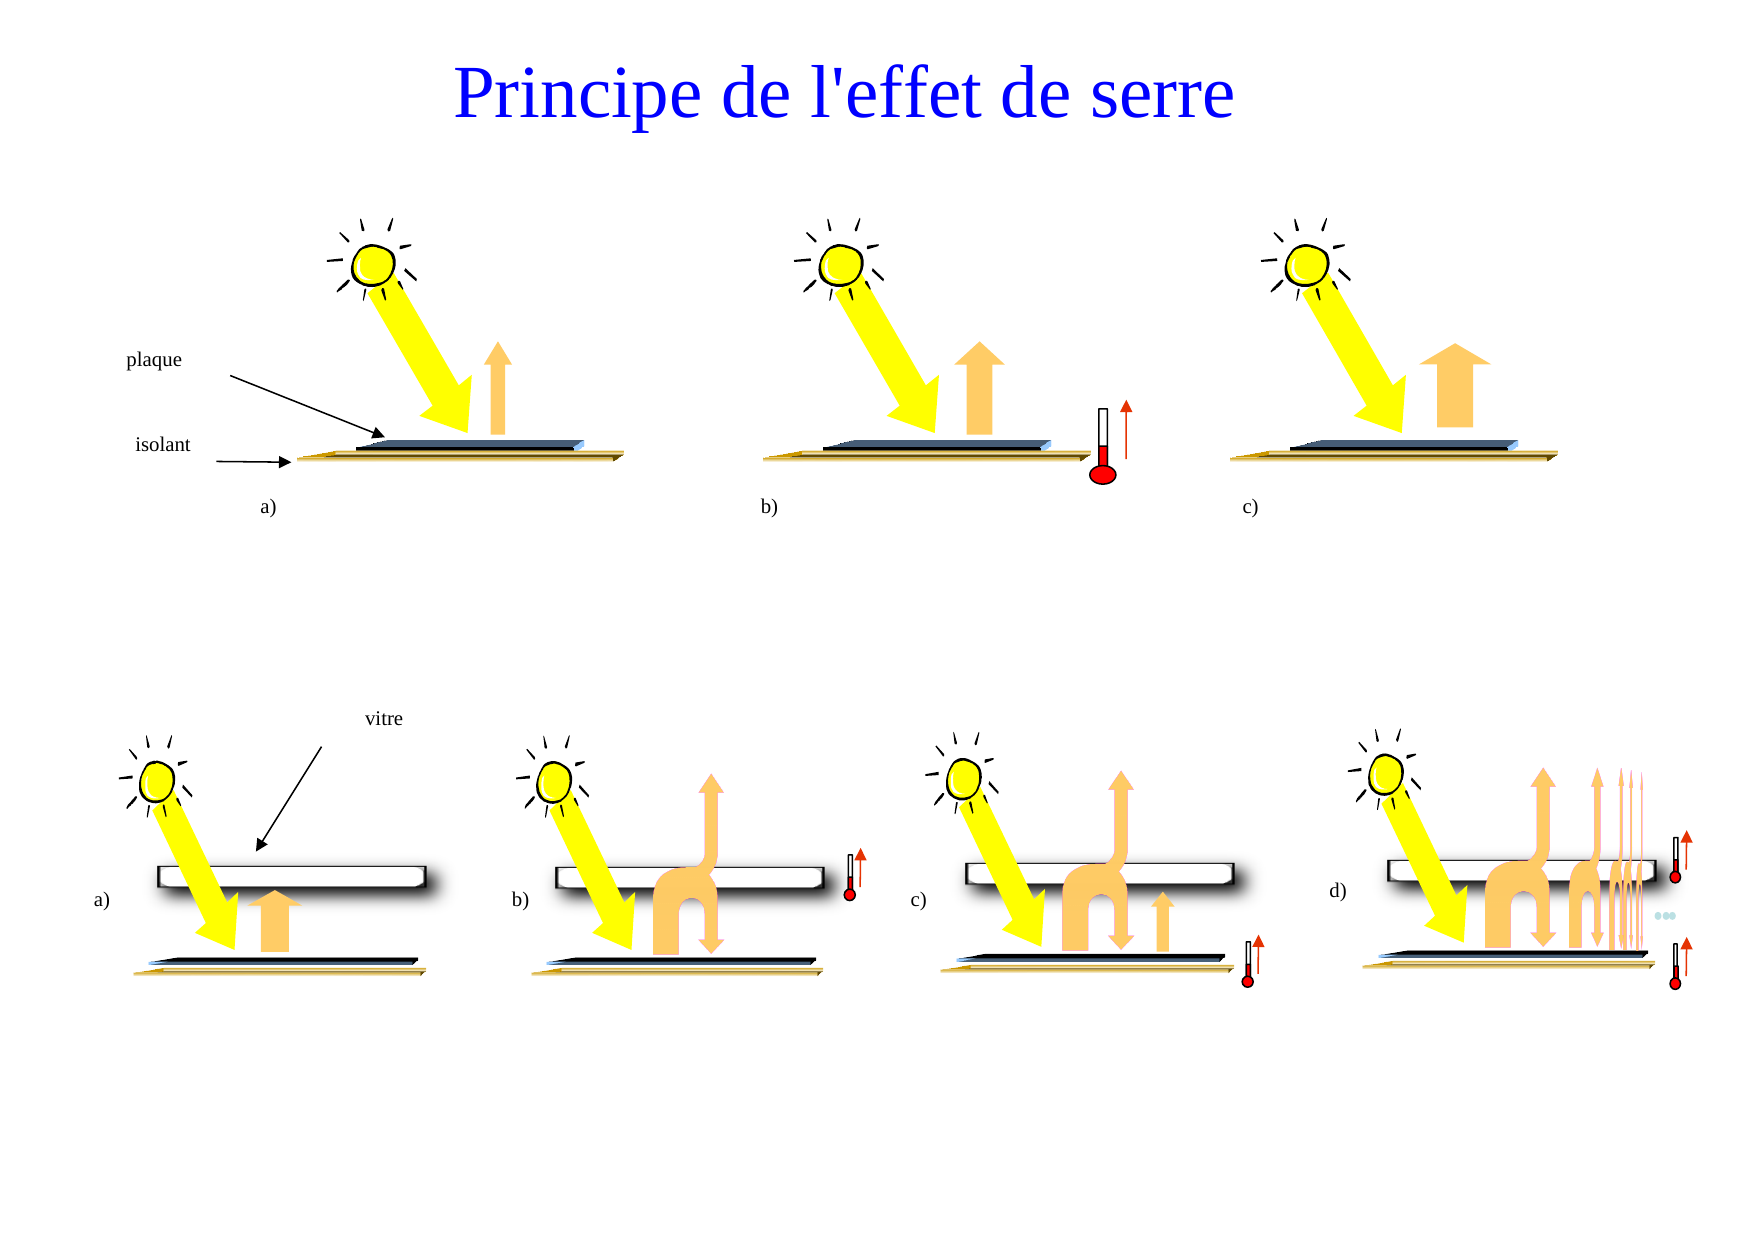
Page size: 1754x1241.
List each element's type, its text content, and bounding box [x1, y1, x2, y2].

text_box [1670, 837, 1681, 883]
picture [1369, 845, 1433, 913]
text_box [1358, 741, 1367, 753]
text_box [934, 793, 945, 806]
text_box [146, 735, 150, 749]
text_box [1294, 218, 1299, 232]
text_box [793, 258, 811, 262]
text_box [483, 341, 513, 435]
text_box a) [93, 887, 111, 911]
text_box [974, 731, 980, 746]
text_box [326, 258, 343, 262]
picture [204, 851, 462, 920]
text_box [578, 784, 590, 798]
text_box [871, 268, 884, 282]
text_box [1150, 891, 1175, 952]
text_box [336, 279, 350, 293]
text_box [399, 244, 412, 250]
text_box [1396, 728, 1401, 742]
text_box [182, 784, 193, 798]
text_box [1406, 753, 1417, 759]
text_box [564, 735, 570, 749]
text_box [387, 217, 394, 232]
text_box [818, 244, 939, 434]
text_box isolant [135, 432, 192, 456]
text_box [543, 735, 548, 749]
text_box c) [1242, 494, 1259, 518]
text_box [360, 218, 365, 232]
text_box [1260, 258, 1278, 262]
text_box [1332, 244, 1345, 250]
text_box [1670, 943, 1681, 990]
text_box [1368, 753, 1468, 943]
text_box [827, 218, 832, 232]
text_box [536, 761, 636, 950]
text_box d) [1329, 878, 1348, 902]
text_box [988, 781, 999, 795]
text_box [139, 760, 239, 950]
text_box [516, 775, 530, 780]
text_box [925, 771, 939, 776]
text_box [935, 745, 945, 757]
text_box [1418, 343, 1492, 428]
text_box [1089, 408, 1116, 485]
text_box [350, 244, 472, 434]
text_box [339, 232, 350, 243]
picture [288, 434, 634, 468]
text_box [118, 775, 133, 780]
text_box [146, 805, 150, 818]
text_box c) [910, 887, 928, 911]
text_box [866, 244, 879, 250]
text_box [984, 758, 994, 763]
text_box [575, 761, 585, 767]
text_box [954, 341, 1005, 435]
text_box [128, 748, 138, 760]
text_box [1242, 941, 1254, 988]
text_box [524, 796, 535, 810]
text_box [829, 288, 833, 302]
text_box [854, 217, 861, 232]
picture [754, 434, 1098, 468]
text_box [1654, 911, 1676, 920]
picture [527, 773, 860, 980]
picture [1221, 434, 1568, 468]
text_box b) [511, 887, 530, 911]
text_box [1338, 268, 1351, 282]
text_box [805, 232, 817, 243]
text_box [1355, 789, 1367, 803]
text_box [803, 279, 817, 293]
text_box [526, 748, 536, 760]
text_box [126, 796, 138, 810]
picture [537, 852, 601, 920]
text_box [167, 735, 173, 749]
text_box [1321, 217, 1327, 232]
text_box [954, 802, 958, 815]
text_box [953, 731, 957, 745]
text_box [844, 854, 856, 901]
text_box [545, 805, 549, 818]
text_box vitre [365, 707, 404, 731]
picture [947, 848, 1010, 916]
picture [1358, 767, 1692, 973]
text_box [404, 268, 417, 282]
text_box a) [260, 494, 277, 518]
picture [936, 770, 1270, 977]
text_box [1347, 767, 1362, 773]
text_box Principe de l'effet de serre [453, 55, 1403, 134]
text_box [1375, 728, 1379, 742]
text_box b) [760, 494, 779, 518]
text_box [247, 890, 303, 952]
text_box [1410, 777, 1422, 791]
text_box [1284, 244, 1406, 434]
text_box [1270, 279, 1284, 293]
picture [139, 851, 203, 920]
text_box [946, 758, 1045, 947]
text_box [177, 760, 188, 766]
text_box [1273, 232, 1284, 243]
text_box [1296, 288, 1300, 302]
text_box plaque [126, 347, 183, 371]
picture [129, 954, 431, 980]
